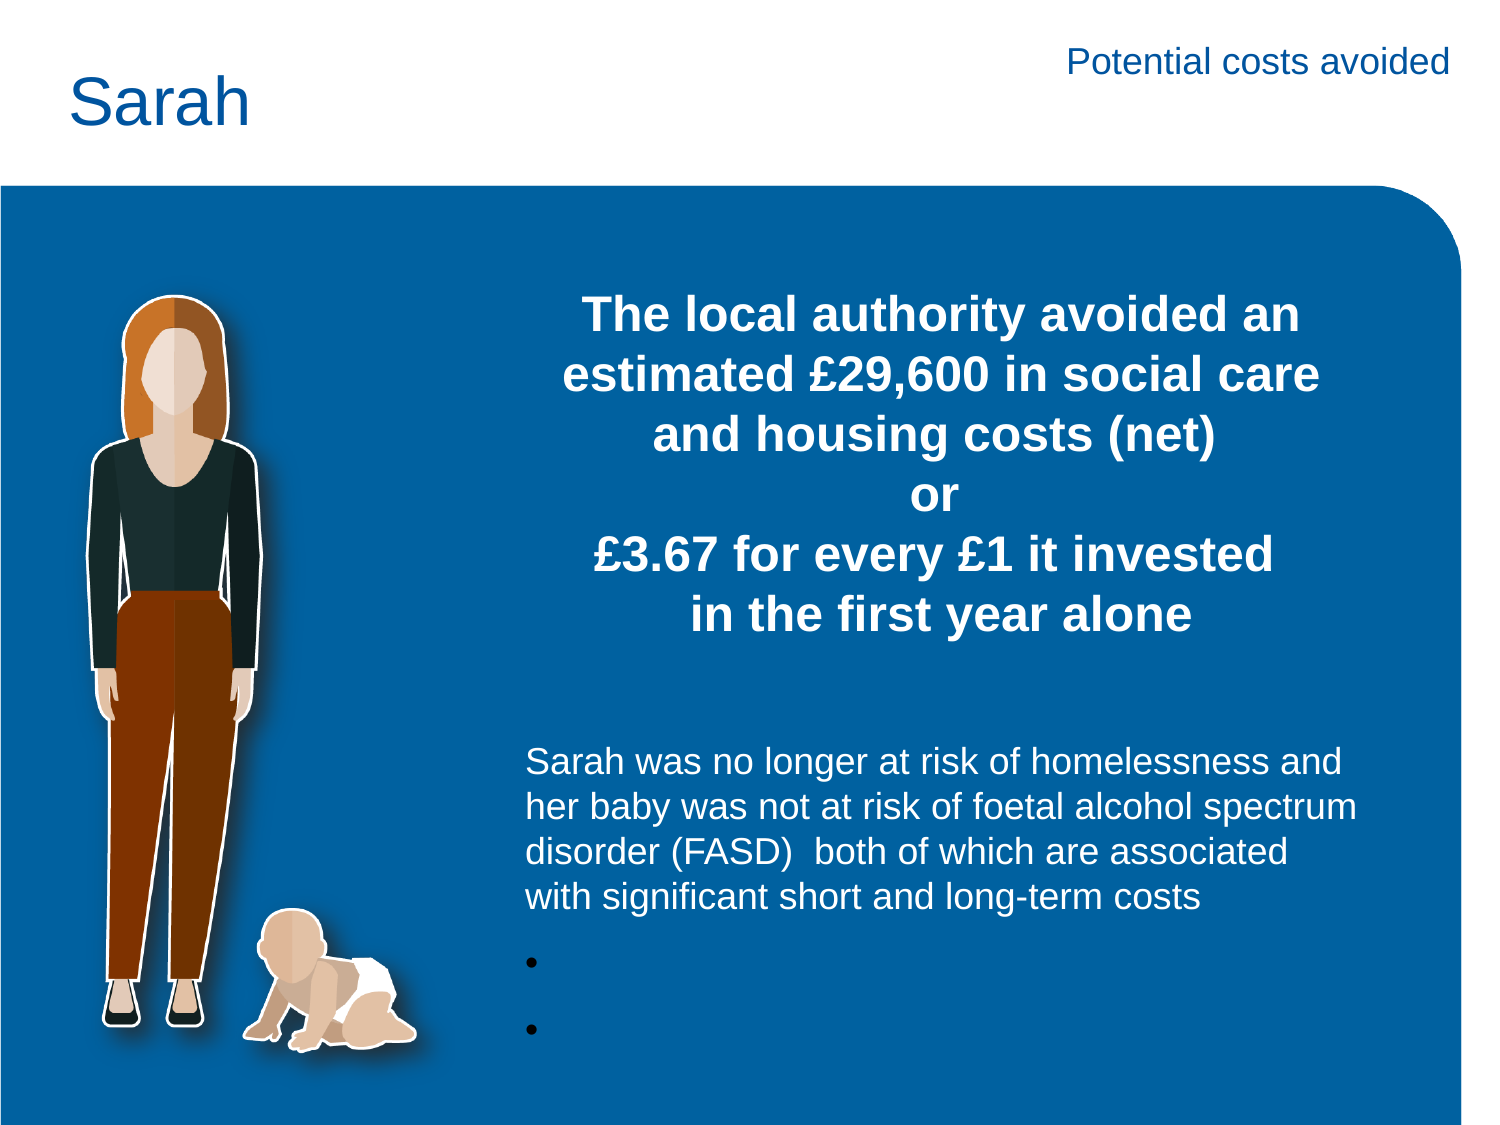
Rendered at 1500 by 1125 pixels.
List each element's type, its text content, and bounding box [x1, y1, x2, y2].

title Sarah [53, 44, 1347, 163]
picture [0, 0, 1500, 1125]
text_box The local authority avoided an estimated £29,600 in social care and housing costs (net) ​ or ​ £3.67 for every £1 it invested in the first year alone Sarah was no longer at risk of homelessness and her baby was not at risk of foetal alcohol spectrum disorder (FASD) both of which are associated with significant short and long-term costs [510, 274, 1376, 998]
text_box Potential costs avoided [1051, 29, 1470, 89]
